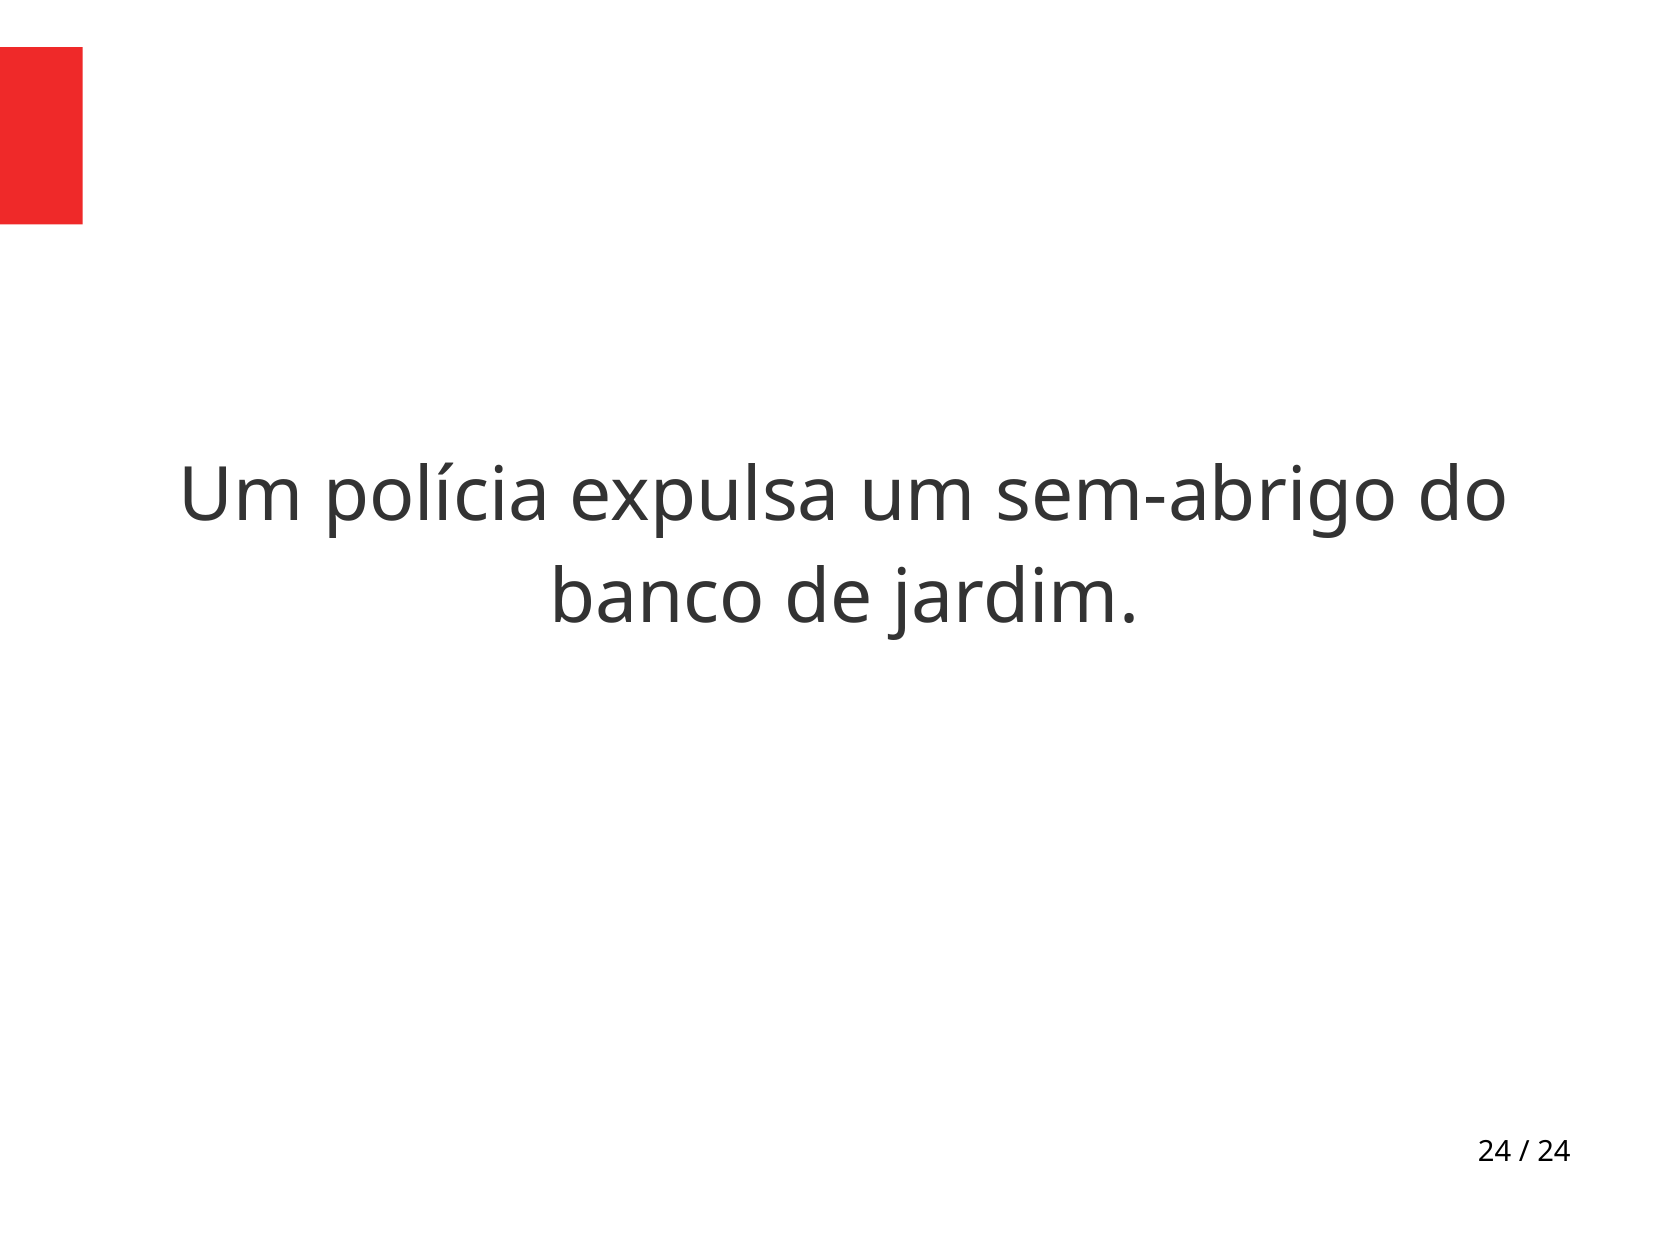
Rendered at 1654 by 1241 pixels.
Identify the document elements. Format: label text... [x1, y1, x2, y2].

title Um polícia expulsa um sem-abrigo do banco de jardim. [118, 435, 1571, 650]
